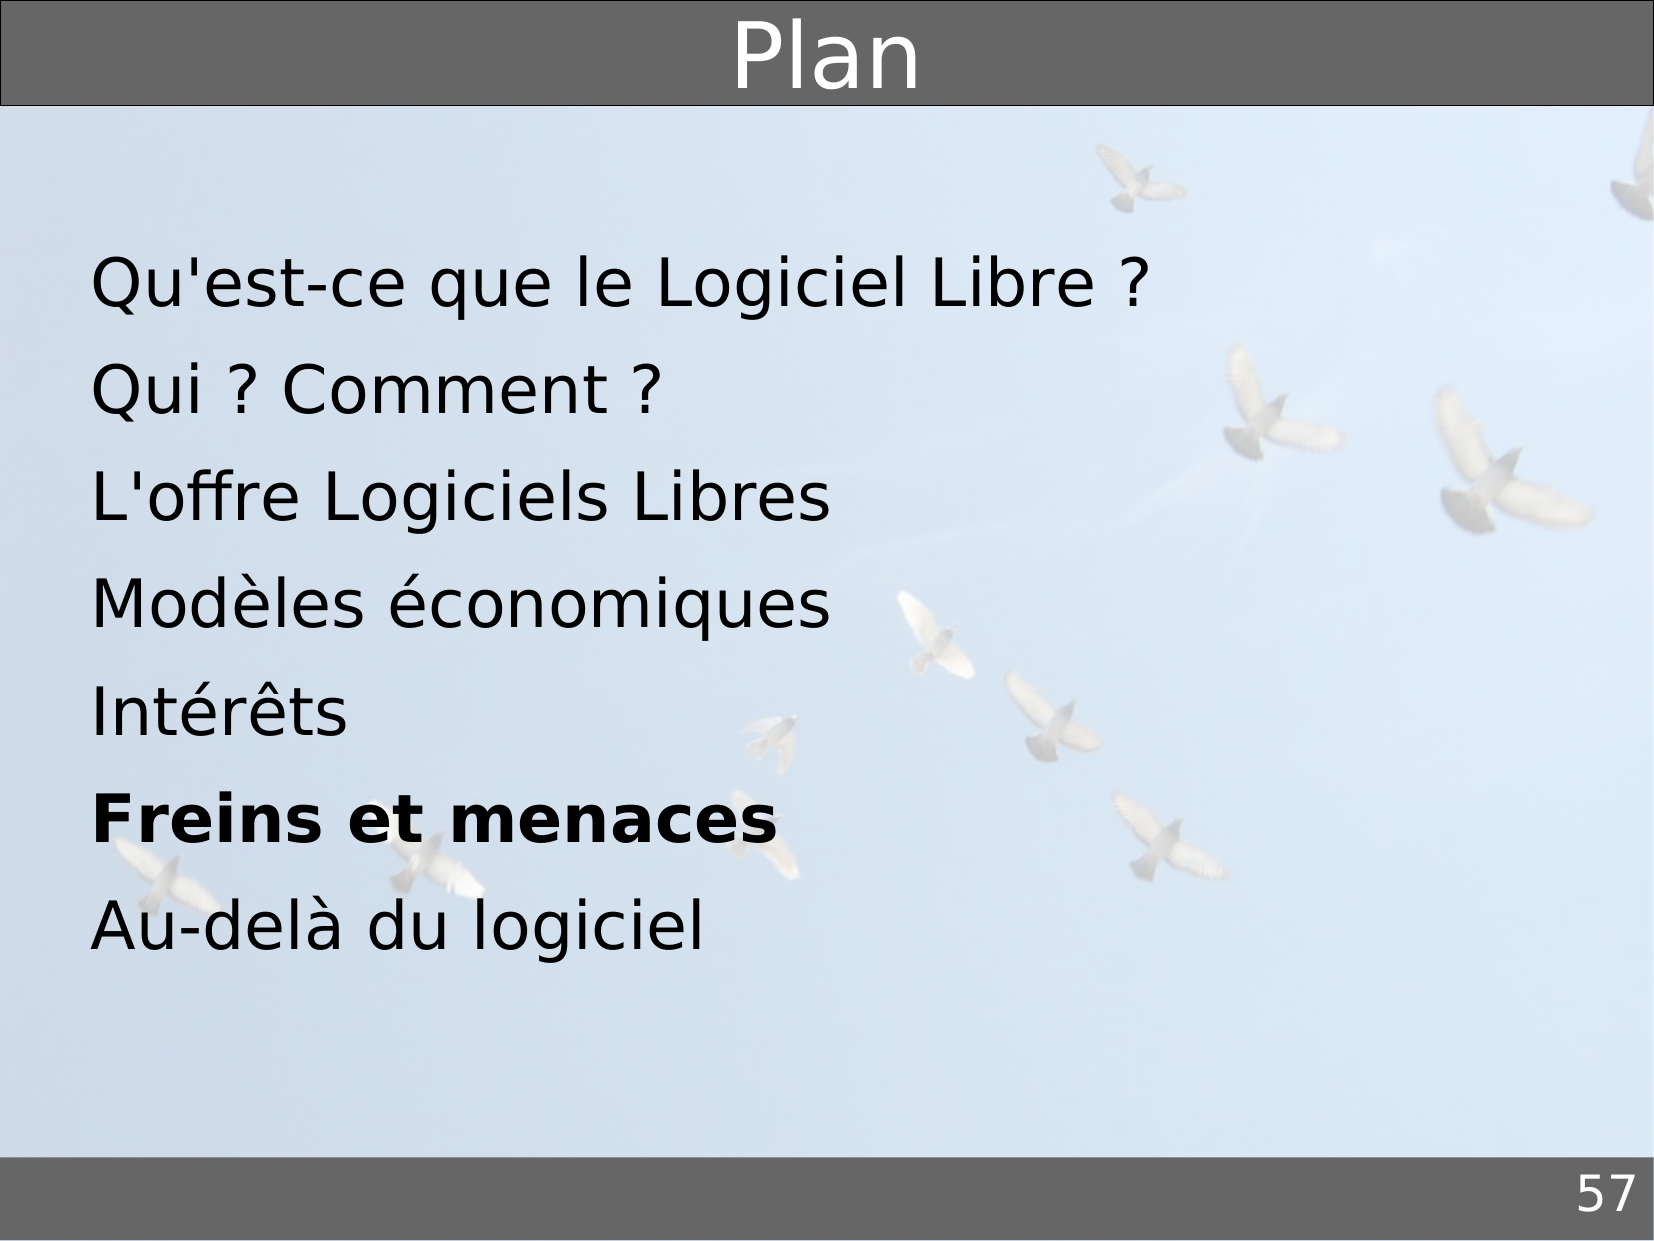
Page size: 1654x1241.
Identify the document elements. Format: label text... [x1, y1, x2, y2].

list Qu'est-ce que le Logiciel Libre ? Qui ? Comment ? L'offre Logiciels Libres Modèles économiques Intérêts Freins et menaces Au-delà du logiciel [73, 243, 1562, 1048]
title Plan [0, 2, 1654, 110]
